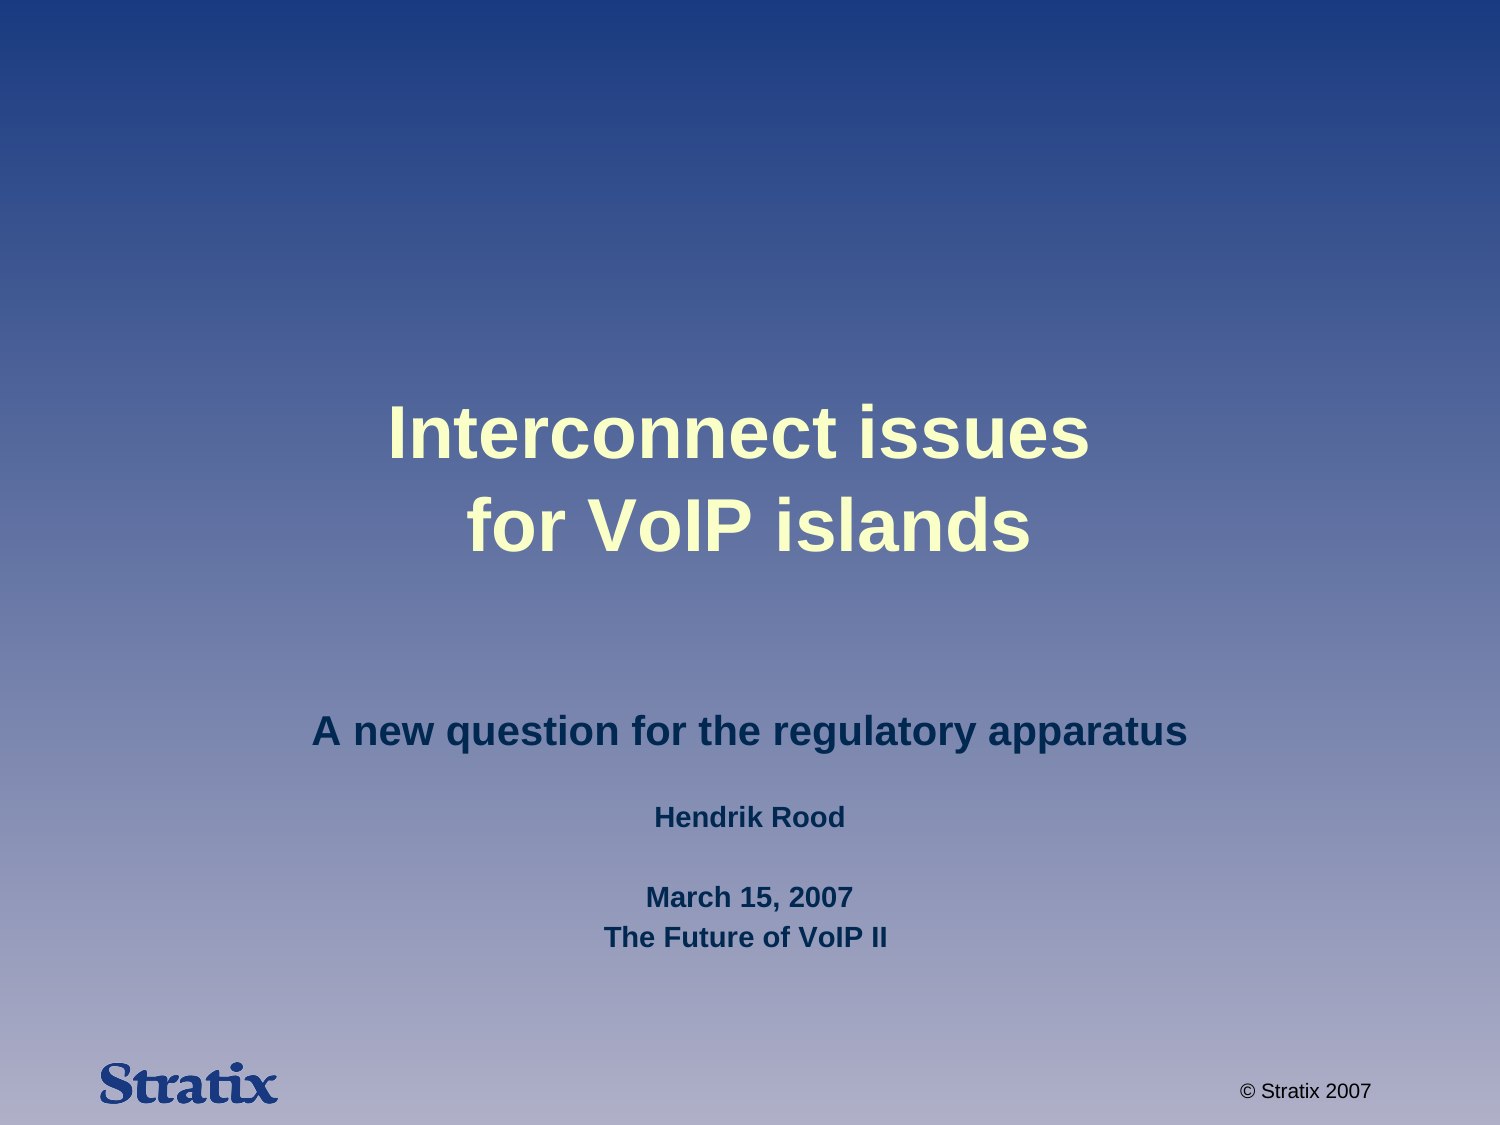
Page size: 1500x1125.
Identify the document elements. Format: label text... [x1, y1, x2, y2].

subtitle A new question for the regulatory apparatus Hendrik Rood March 15, 2007 The Future of VoIP II [225, 699, 1276, 988]
title Interconnect issues for VoIP islands [112, 374, 1388, 589]
